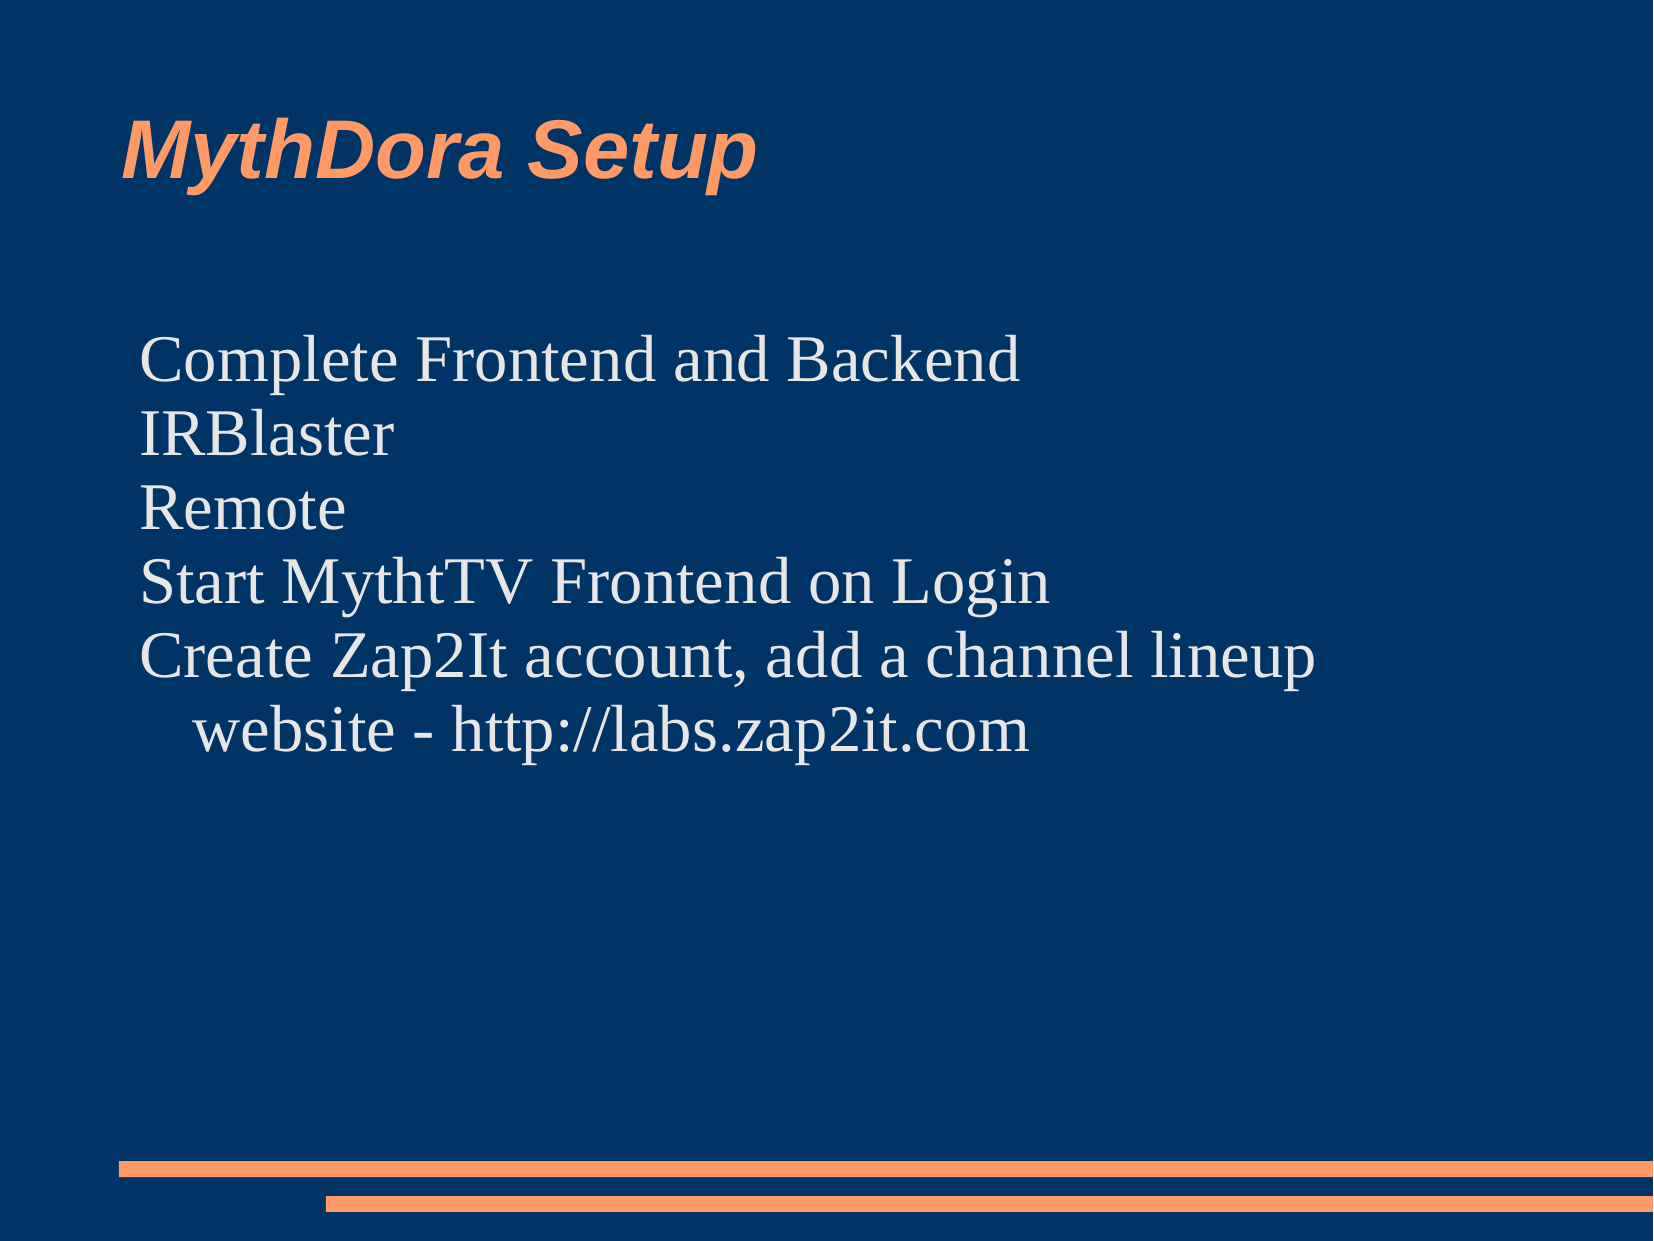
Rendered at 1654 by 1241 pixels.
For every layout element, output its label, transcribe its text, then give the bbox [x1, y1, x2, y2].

list Complete Frontend and Backend IRBlaster Remote Start MythtTV Frontend on Login Create Zap2It account, add a channel lineup website - http://labs.zap2it.com [121, 322, 1561, 1133]
title MythDora Setup [121, 46, 1534, 254]
